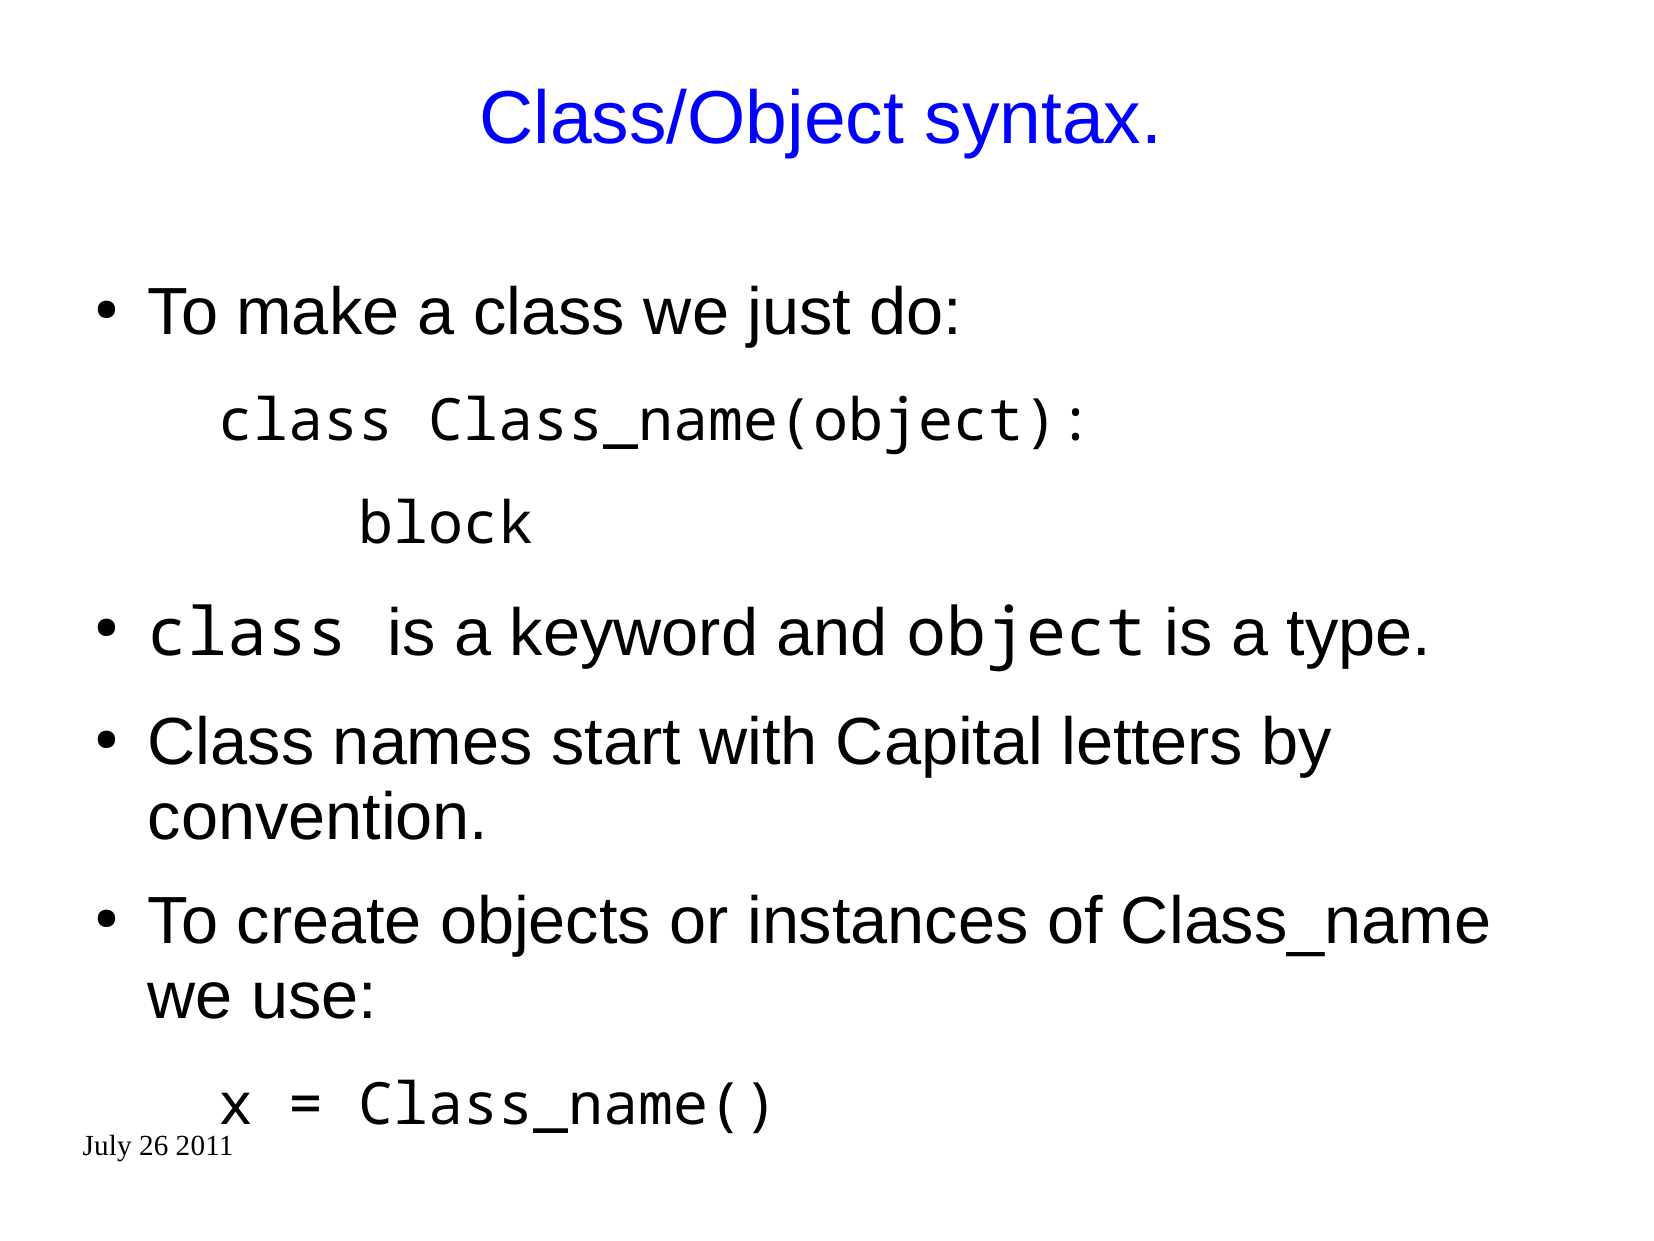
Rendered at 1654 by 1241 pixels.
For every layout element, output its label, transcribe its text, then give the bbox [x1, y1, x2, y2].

title Class/Object syntax. [76, 58, 1565, 178]
list To make a class we just do: class Class_name(object): block class is a keyword and object is a type. Class names start with Capital letters by convention. To create objects or instances of Class_name we use: x = Class_name() [76, 274, 1565, 1093]
